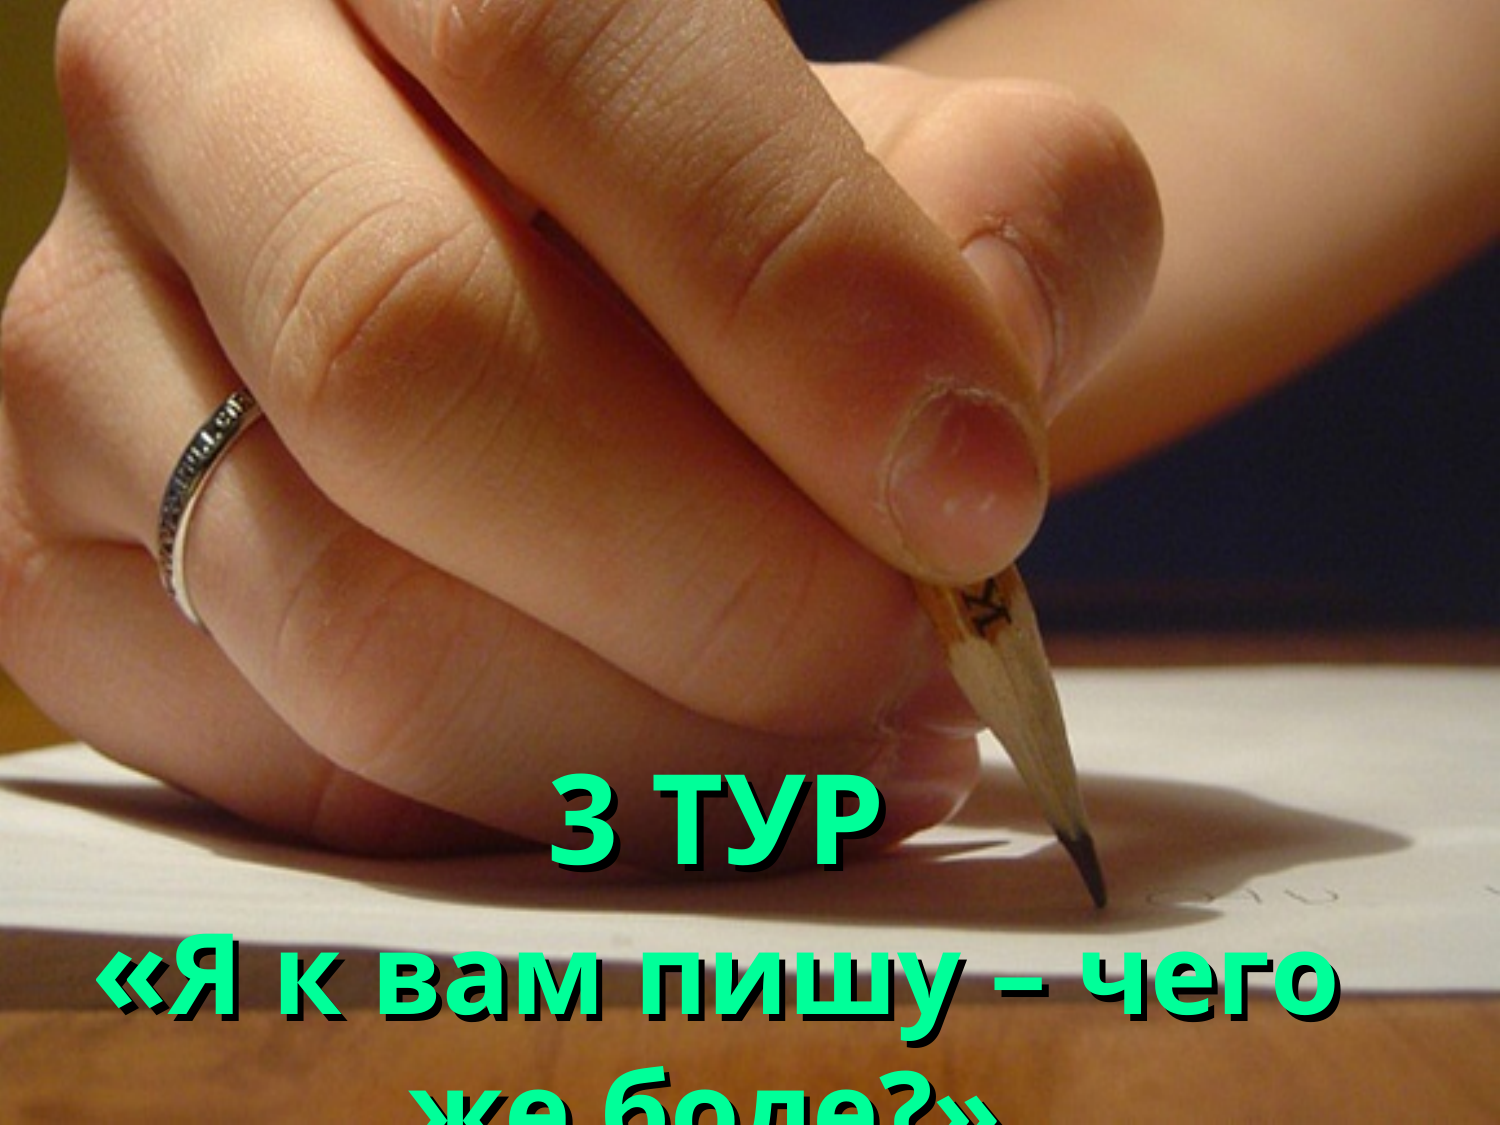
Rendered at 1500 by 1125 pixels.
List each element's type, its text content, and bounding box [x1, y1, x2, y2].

picture [0, 0, 1500, 1125]
title 3 ТУР «Я к вам пишу – чего же боле?» [41, 645, 1392, 1125]
